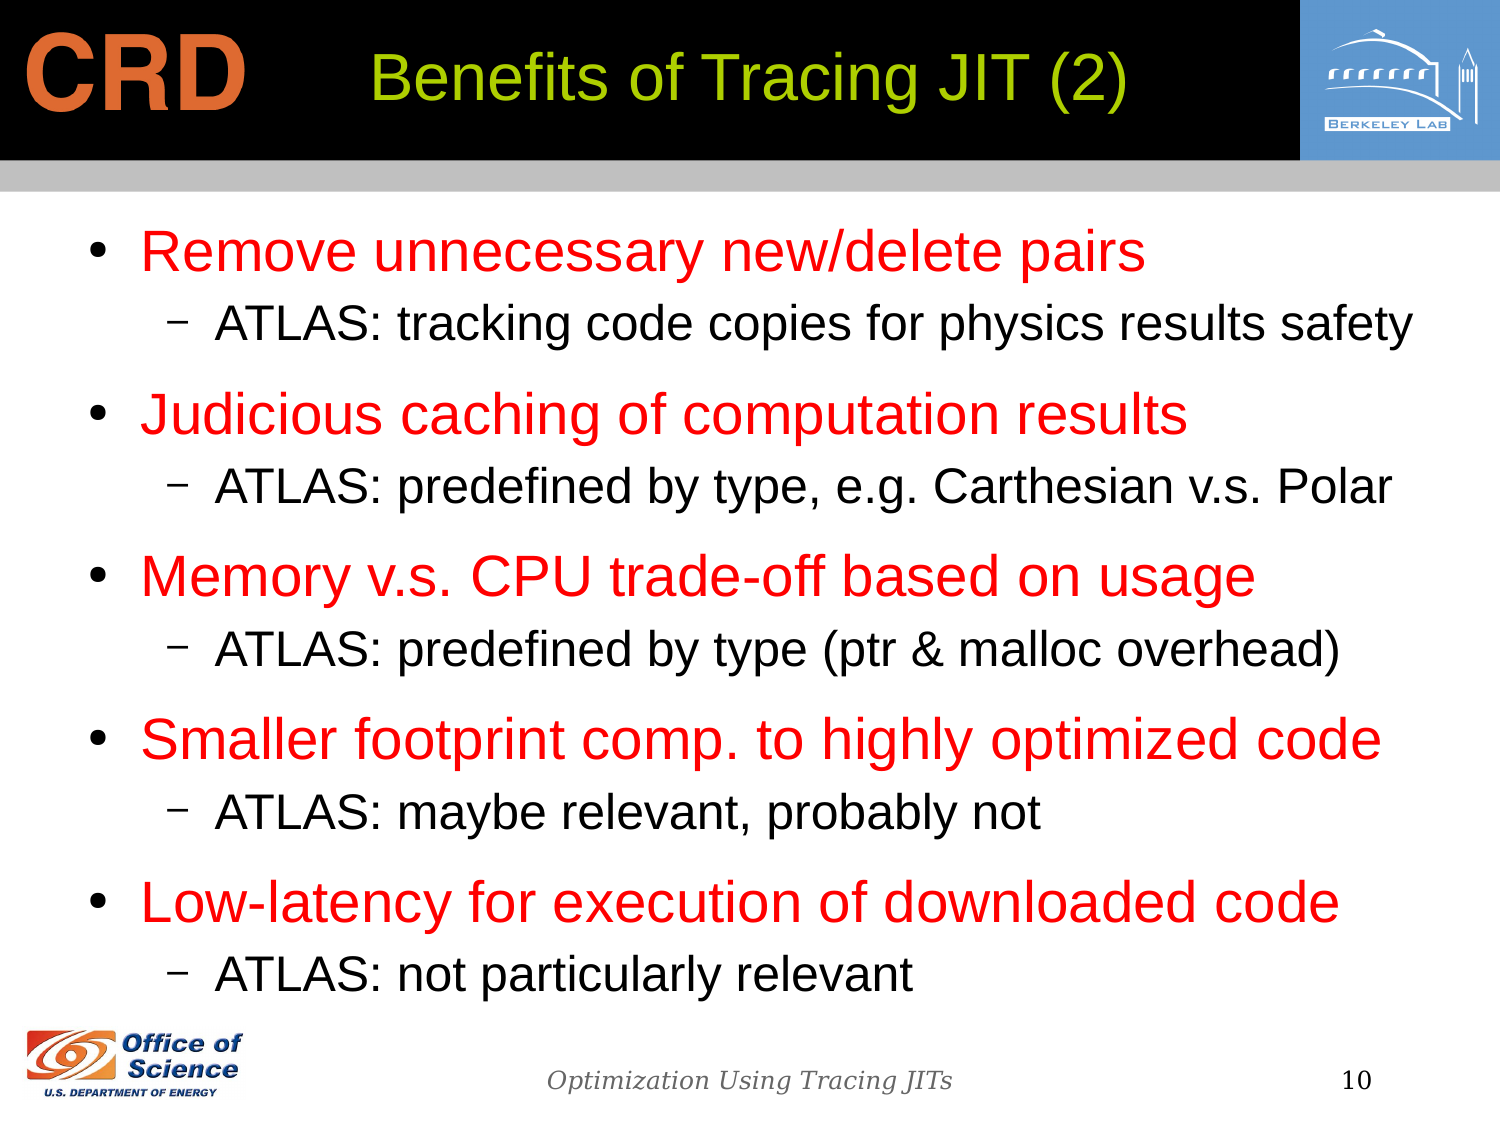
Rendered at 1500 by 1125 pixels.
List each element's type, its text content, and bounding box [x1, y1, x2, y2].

picture [0, 0, 266, 149]
picture [1300, 0, 1500, 160]
picture [22, 1026, 246, 1100]
list Remove unnecessary new/delete pairs ATLAS: tracking code copies for physics results safety Judicious caching of computation results ATLAS: predefined by type, e.g. Carthesian v.s. Polar Memory v.s. CPU trade-off based on usage ATLAS: predefined by type (ptr & malloc overhead) Smaller footprint comp. to highly optimized code ATLAS: maybe relevant, probably not Low-latency for execution of downloaded code ATLAS: not particularly relevant [69, 218, 1422, 1022]
title Benefits of Tracing JIT (2) [306, 0, 1194, 156]
